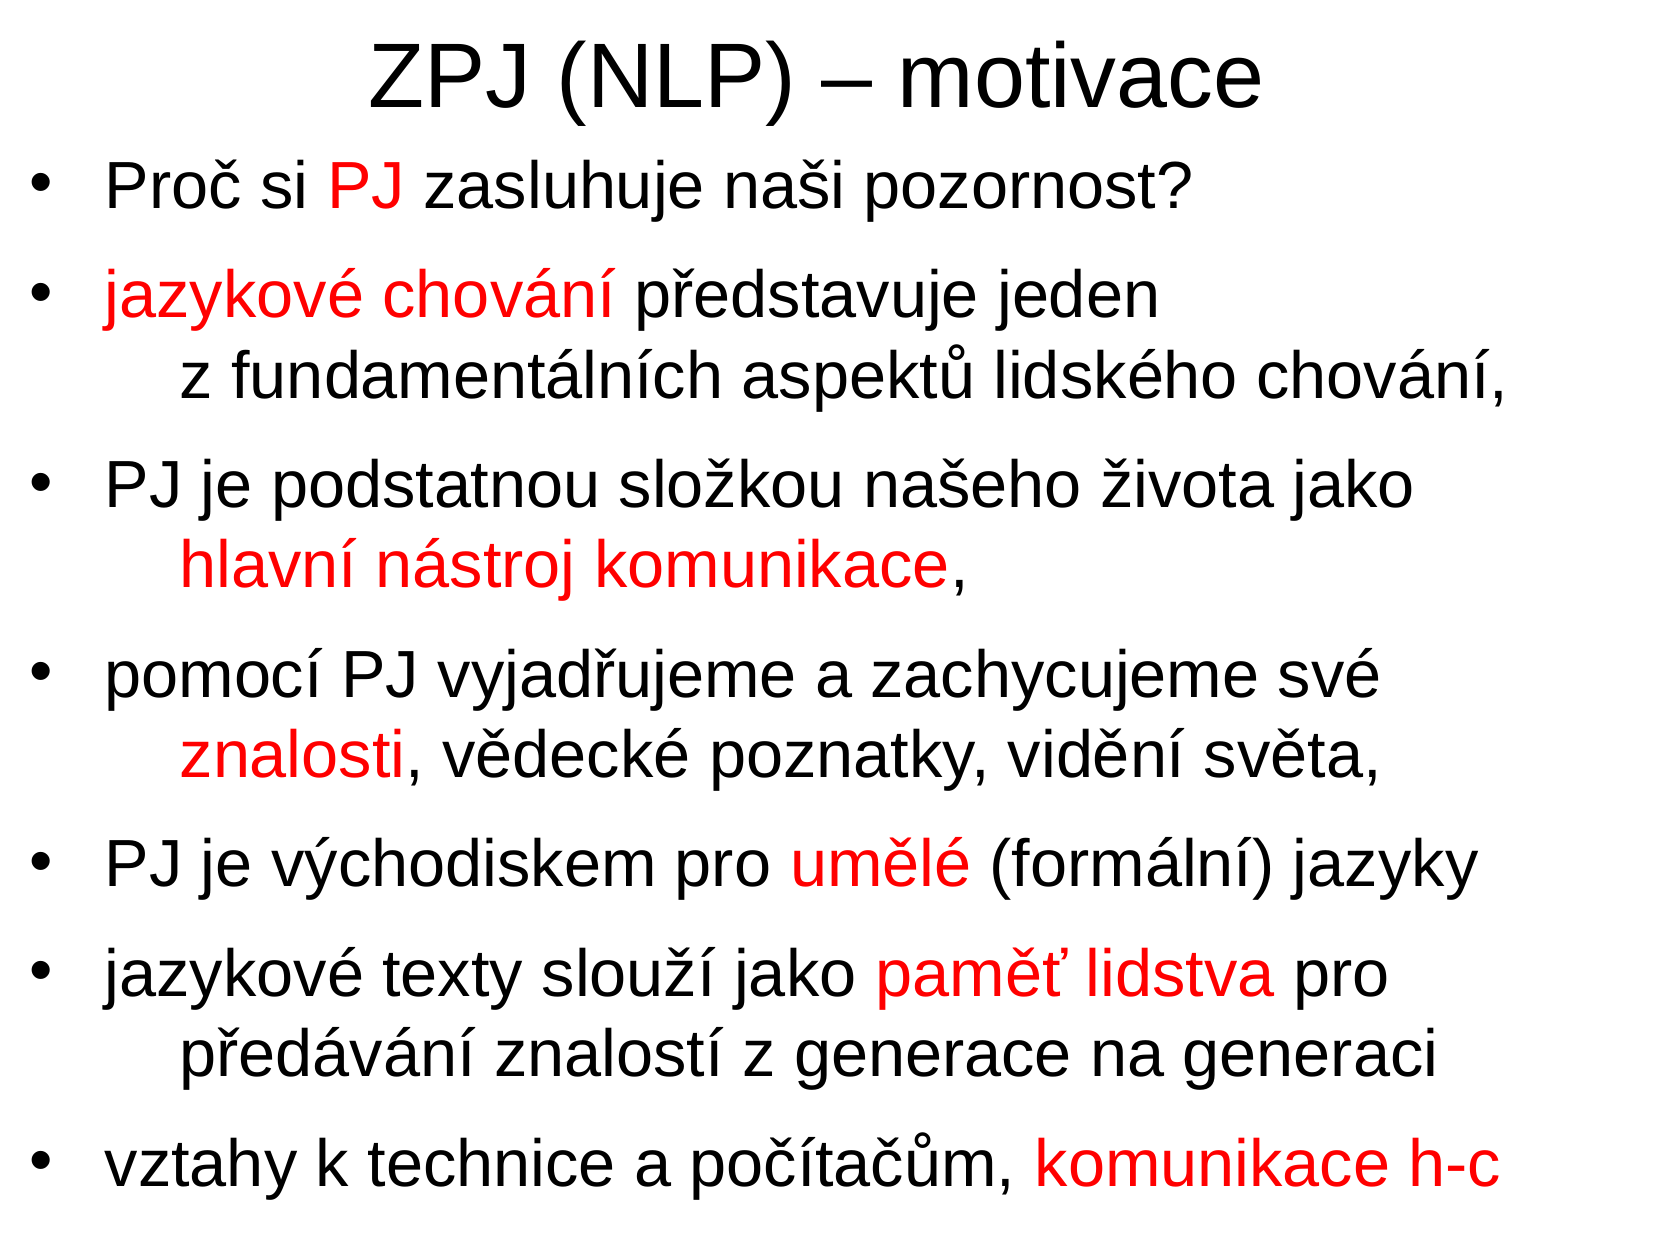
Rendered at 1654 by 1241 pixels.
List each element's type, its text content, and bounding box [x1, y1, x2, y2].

title ZPJ (NLP) – motivace [69, 0, 1565, 141]
list Proč si PJ zasluhuje naši pozornost? jazykové chování představuje jeden z fundamentálních aspektů lidského chování, PJ je podstatnou složkou našeho života jako hlavní nástroj komunikace, pomocí PJ vyjadřujeme a zachycujeme své znalosti, vědecké poznatky, vidění světa, PJ je východiskem pro umělé (formální) jazyky jazykové texty slouží jako paměť lidstva pro předávání znalostí z generace na generaci vztahy k technice a počítačům, komunikace h-c [29, 141, 1625, 1241]
